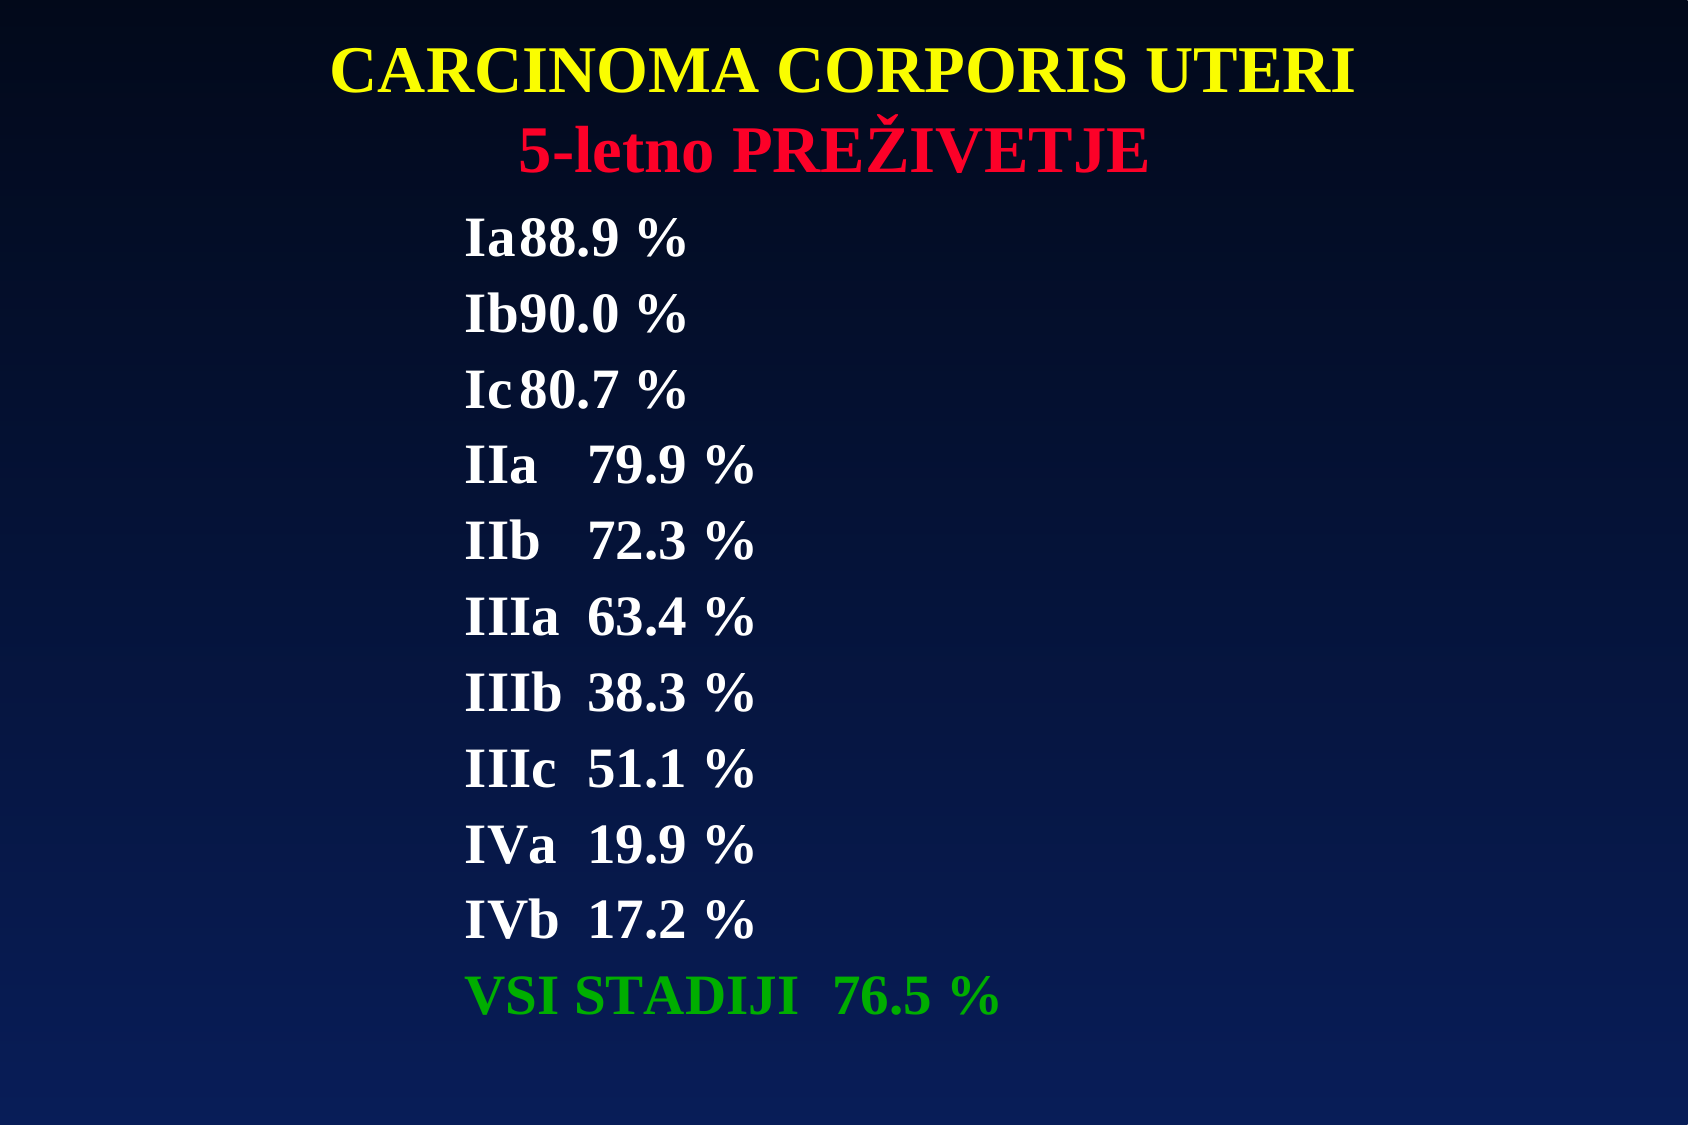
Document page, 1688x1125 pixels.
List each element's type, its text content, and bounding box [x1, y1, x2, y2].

title CARCINOMA CORPORIS UTERI 5-letno PREŽIVETJE [0, 0, 1688, 213]
list Ia 88.9 % Ib 90.0 % Ic 80.7 % IIa 79.9 % IIb 72.3 % IIIa 63.4 % IIIb 38.3 % IIIc 51.1 % IVa 19.9 % IVb 17.2 % VSI STADIJI 76.5 % [450, 200, 1263, 1088]
